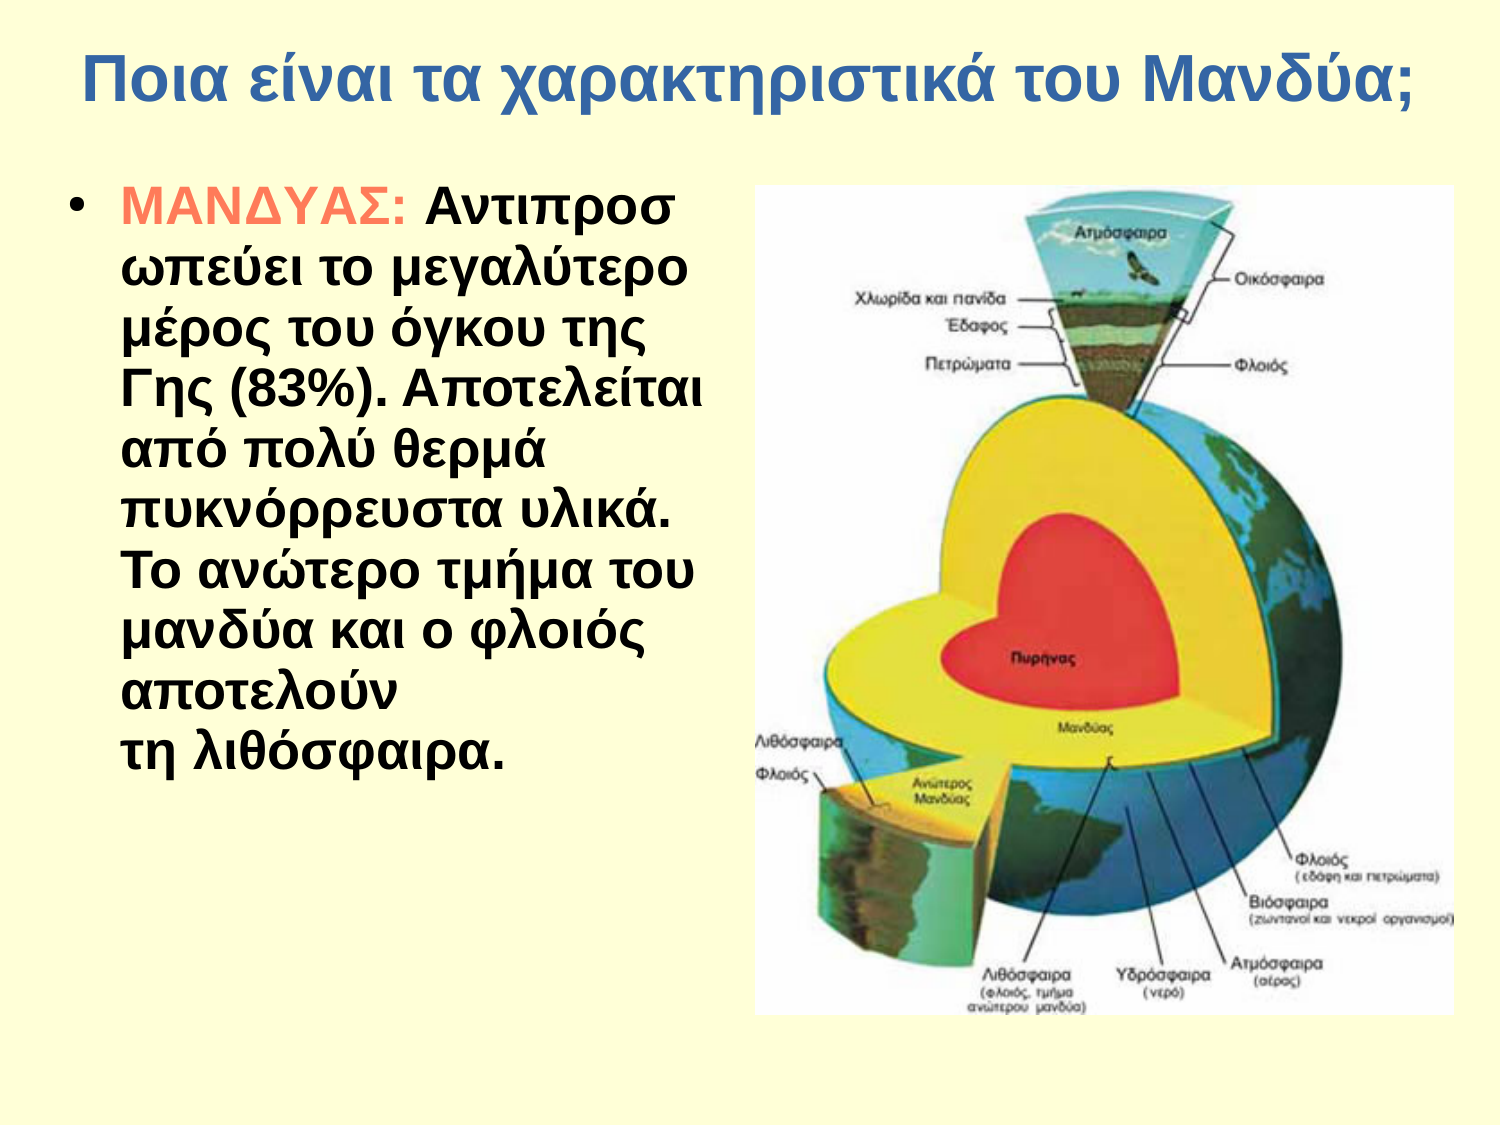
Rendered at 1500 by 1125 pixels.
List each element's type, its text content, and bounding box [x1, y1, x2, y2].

title Ποια είναι τα χαρακτηριστικά του Μανδύα; [75, 29, 1425, 127]
picture [755, 185, 1454, 1015]
list ΜΑΝΔYΑΣ: Αντιπροσωπεύει το μεγαλύτερο μέρος του όγκου της Γης (83%). Αποτελείται από πολύ θερμά πυκνόρρευστα υλικά. Το ανώτερο τμήμα του μανδύα και ο φλοιός αποτελούν τη λιθόσφαιρα. [49, 175, 709, 829]
